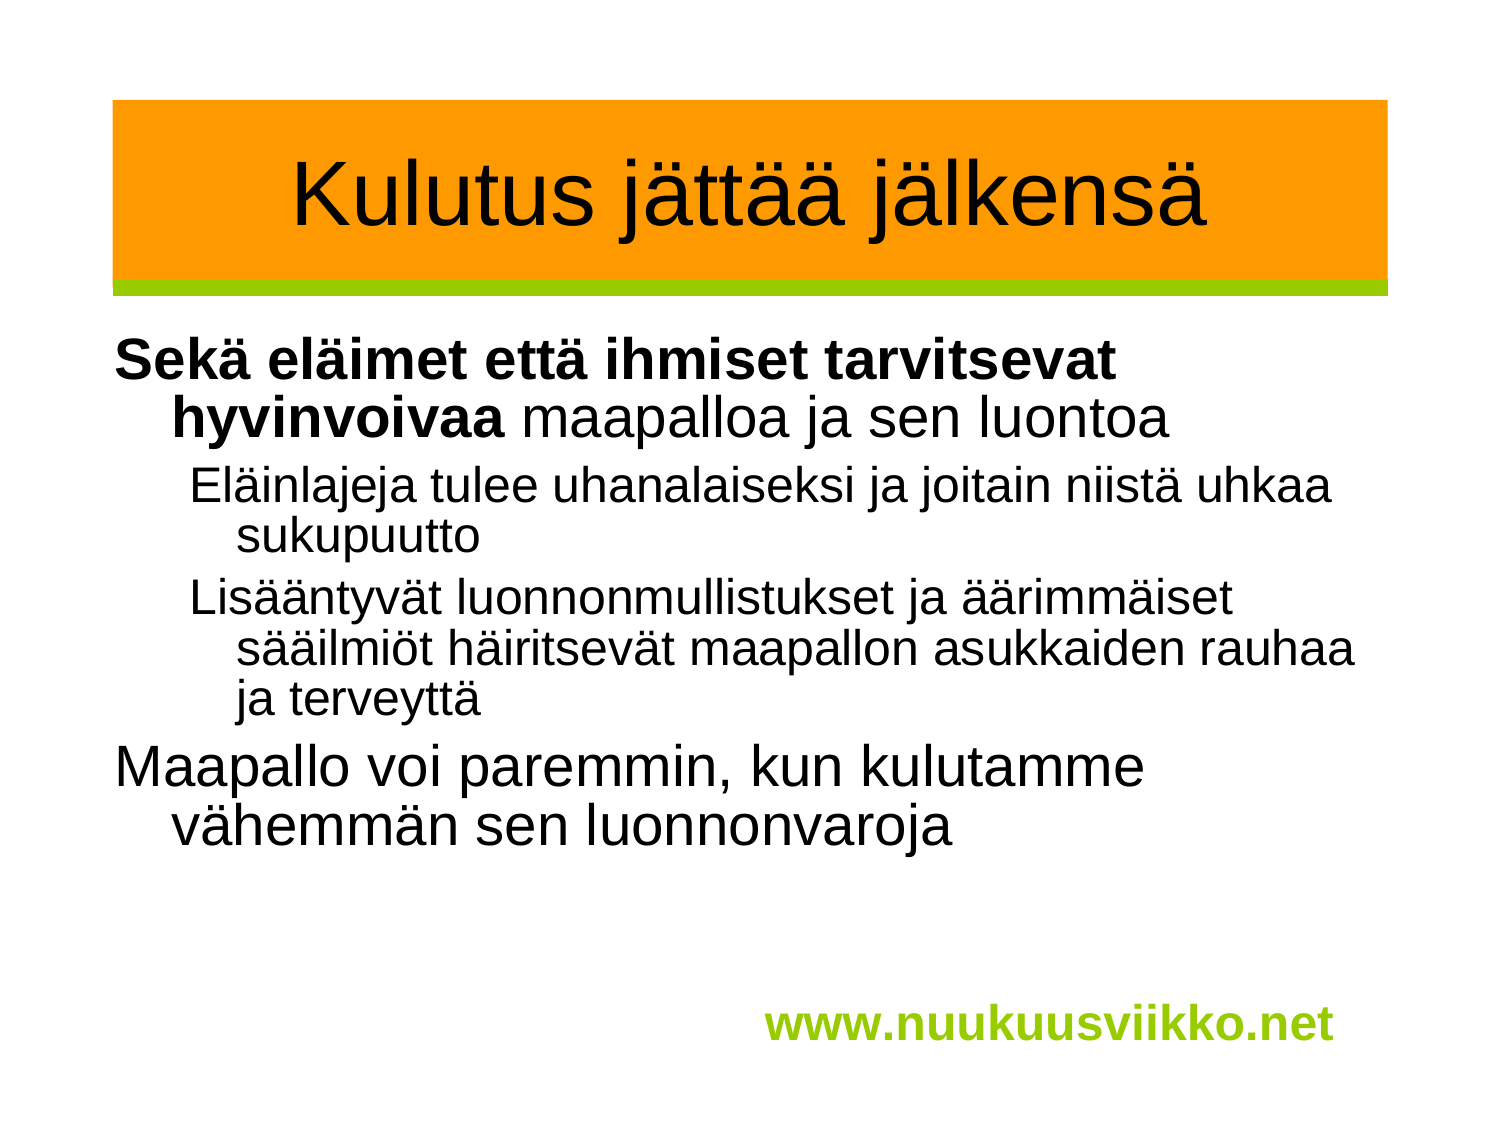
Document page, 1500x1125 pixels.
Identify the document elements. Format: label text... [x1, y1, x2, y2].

list Sekä eläimet että ihmiset tarvitsevat hyvinvoivaa maapalloa ja sen luontoa Eläinlajeja tulee uhanalaiseksi ja joitain niistä uhkaa sukupuutto Lisääntyvät luonnonmullistukset ja äärimmäiset sääilmiöt häiritsevät maapallon asukkaiden rauhaa ja terveyttä Maapallo voi paremmin, kun kulutamme vähemmän sen luonnonvaroja [99, 324, 1388, 1013]
text_box www.nuukuusviikko.net [750, 987, 1350, 1059]
title Kulutus jättää jälkensä [112, 99, 1388, 279]
